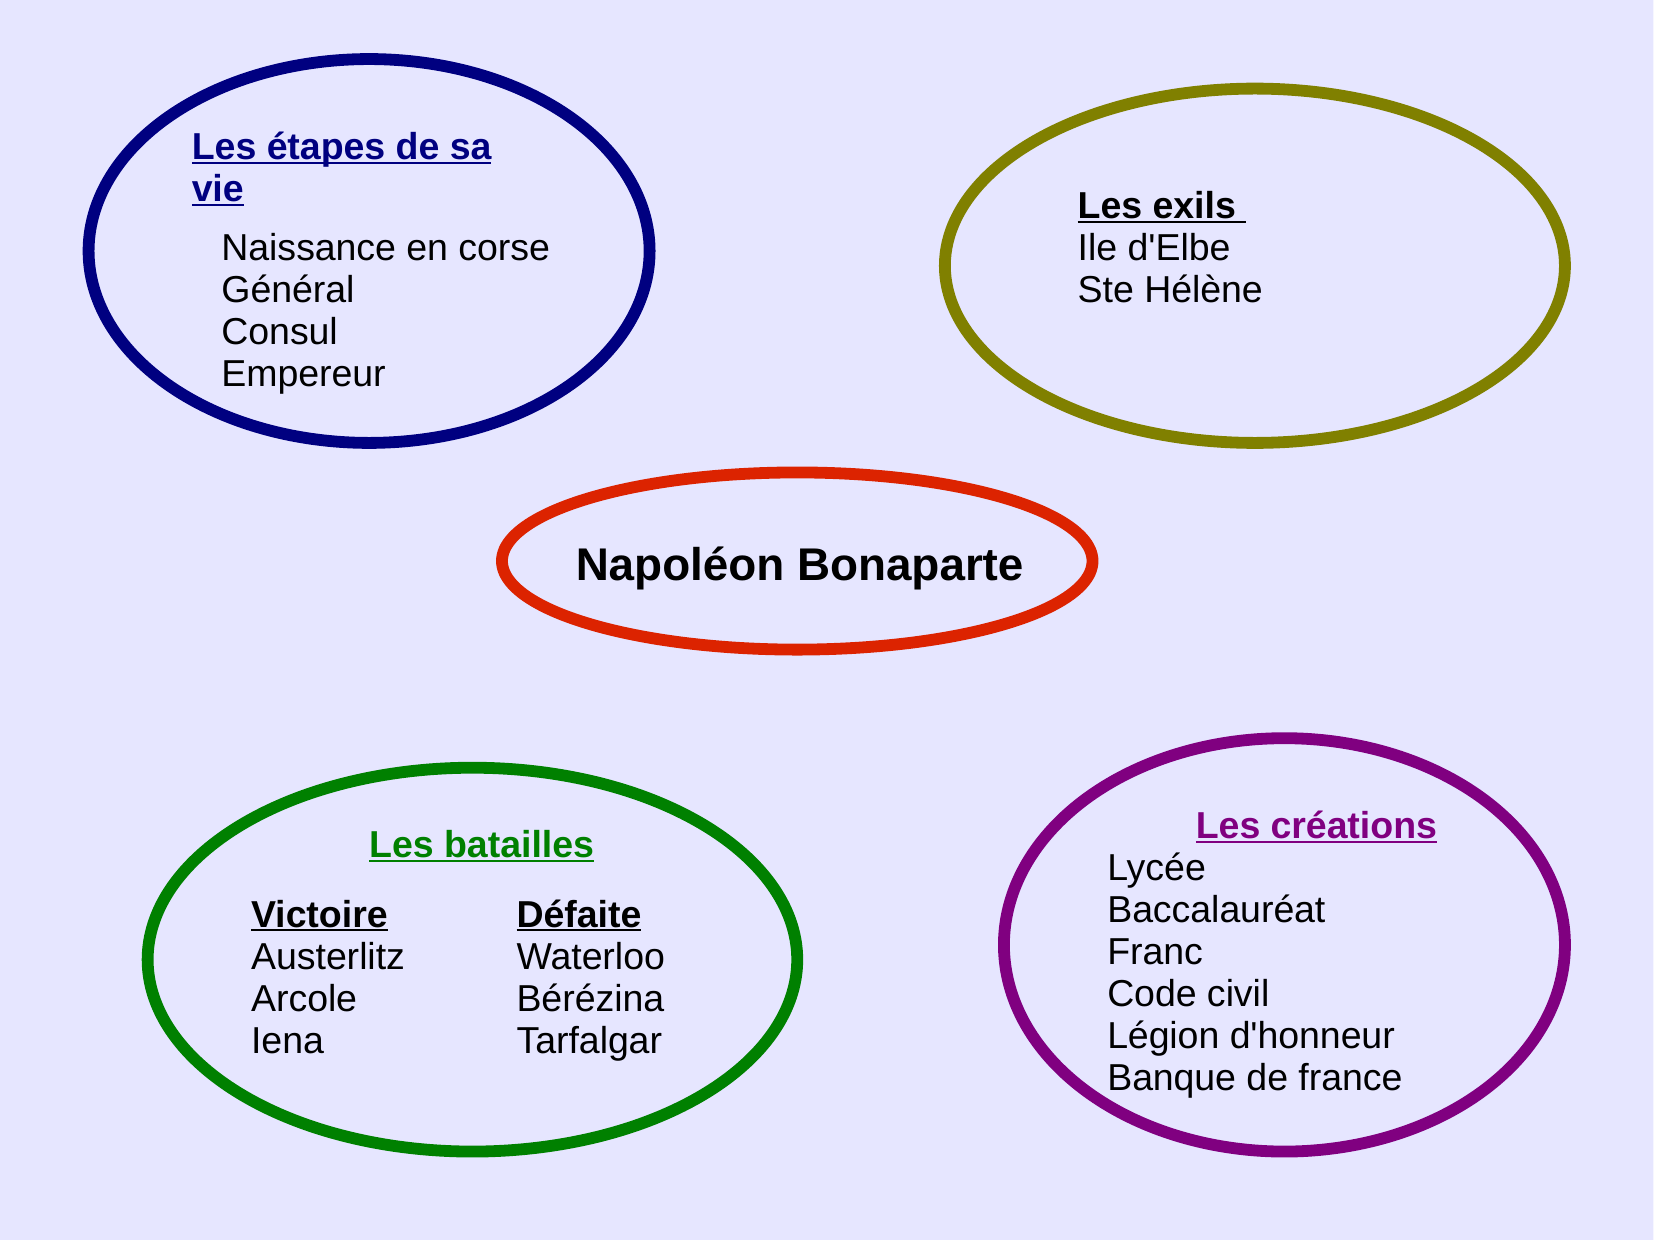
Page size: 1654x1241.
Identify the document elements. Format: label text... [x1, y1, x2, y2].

text_box Les batailles [354, 816, 621, 917]
text_box Napoléon Bonaparte [561, 531, 1086, 599]
text_box Les exils Ile d'Elbe Ste Hélène [1062, 177, 1447, 320]
text_box Lycée Baccalauréat Franc Code civil Légion d'honneur Banque de france [1092, 797, 1565, 1107]
text_box Les étapes de sa vie [177, 118, 562, 220]
text_box Les créations [1181, 797, 1477, 856]
text_box Défaite Waterloo Bérézina Tarfalgar [501, 885, 768, 1071]
text_box Victoire Austerlitz Arcole Iena [236, 885, 473, 1113]
text_box Naissance en corse Général Consul Empereur [206, 177, 591, 445]
